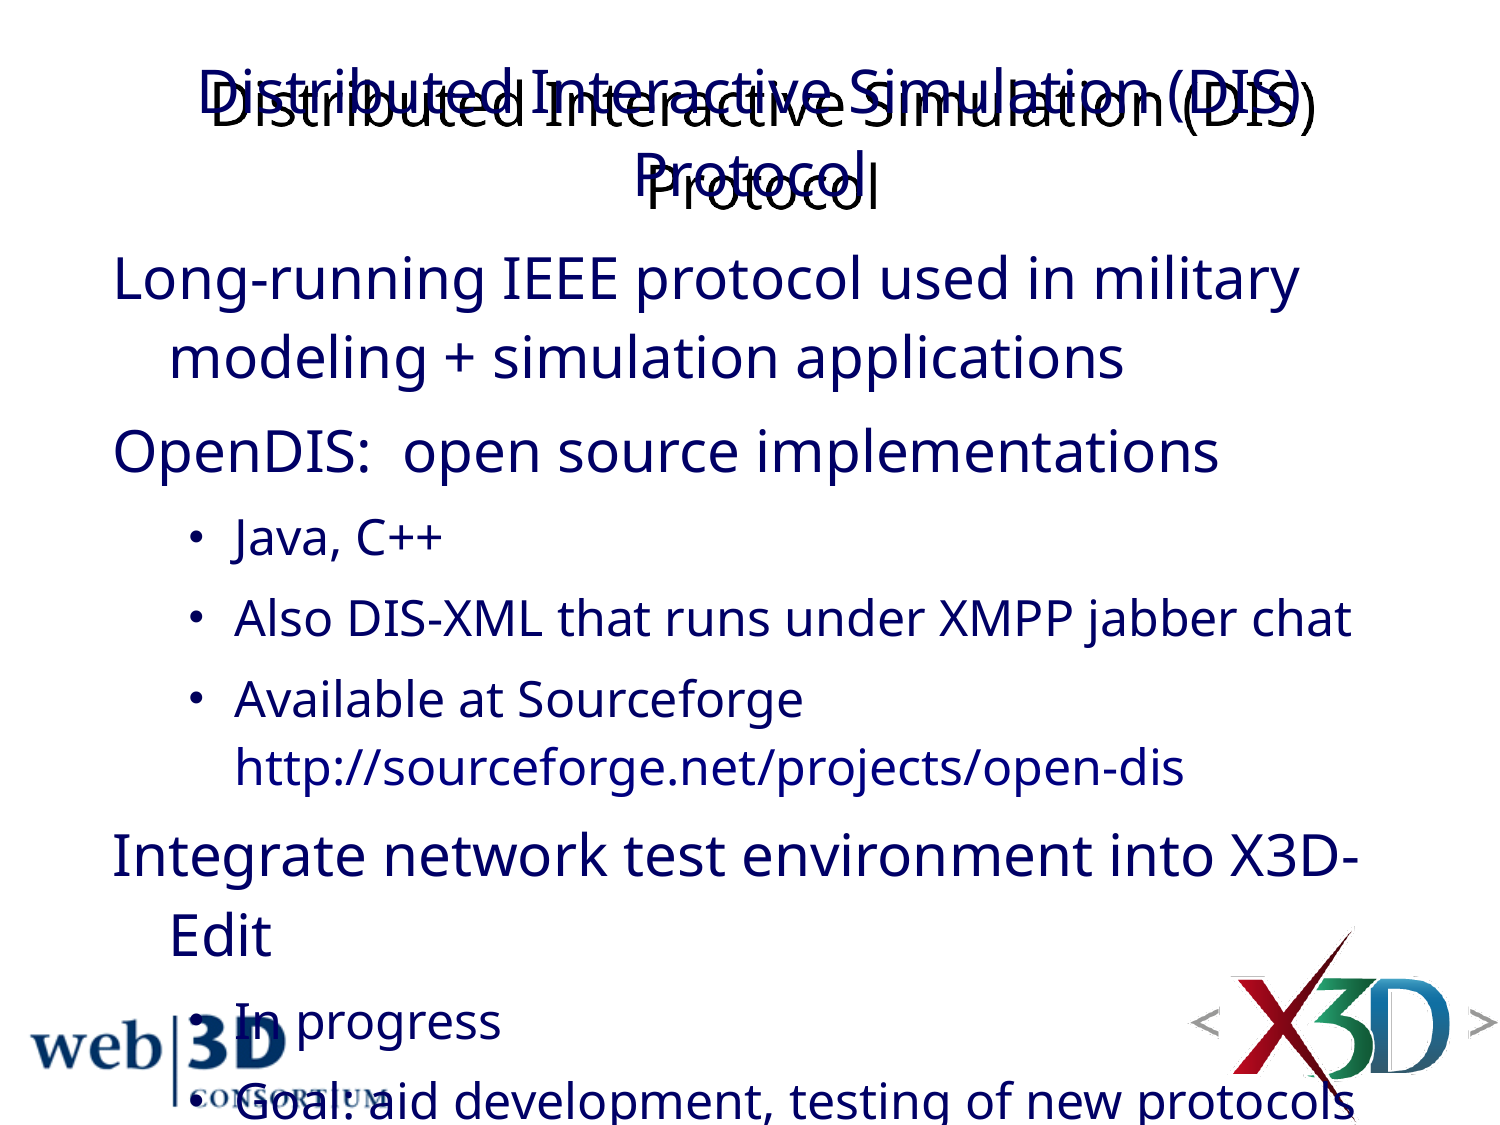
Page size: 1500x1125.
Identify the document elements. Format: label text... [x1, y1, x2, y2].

list Long-running IEEE protocol used in military modeling + simulation applications OpenDIS: open source implementations Java, C++ Also DIS-XML that runs under XMPP jabber chat Available at Sourceforge http://sourceforge.net/projects/open-dis Integrate network test environment into X3D-Edit In progress Goal: aid development, testing of new protocols [112, 237, 1388, 986]
title Distributed Interactive Simulation (DIS) Protocol [75, 37, 1426, 226]
picture [375, 1106, 388, 1116]
picture [12, 998, 413, 1118]
picture [308, 1106, 321, 1116]
picture [277, 1095, 293, 1116]
picture [1187, 926, 1500, 1125]
